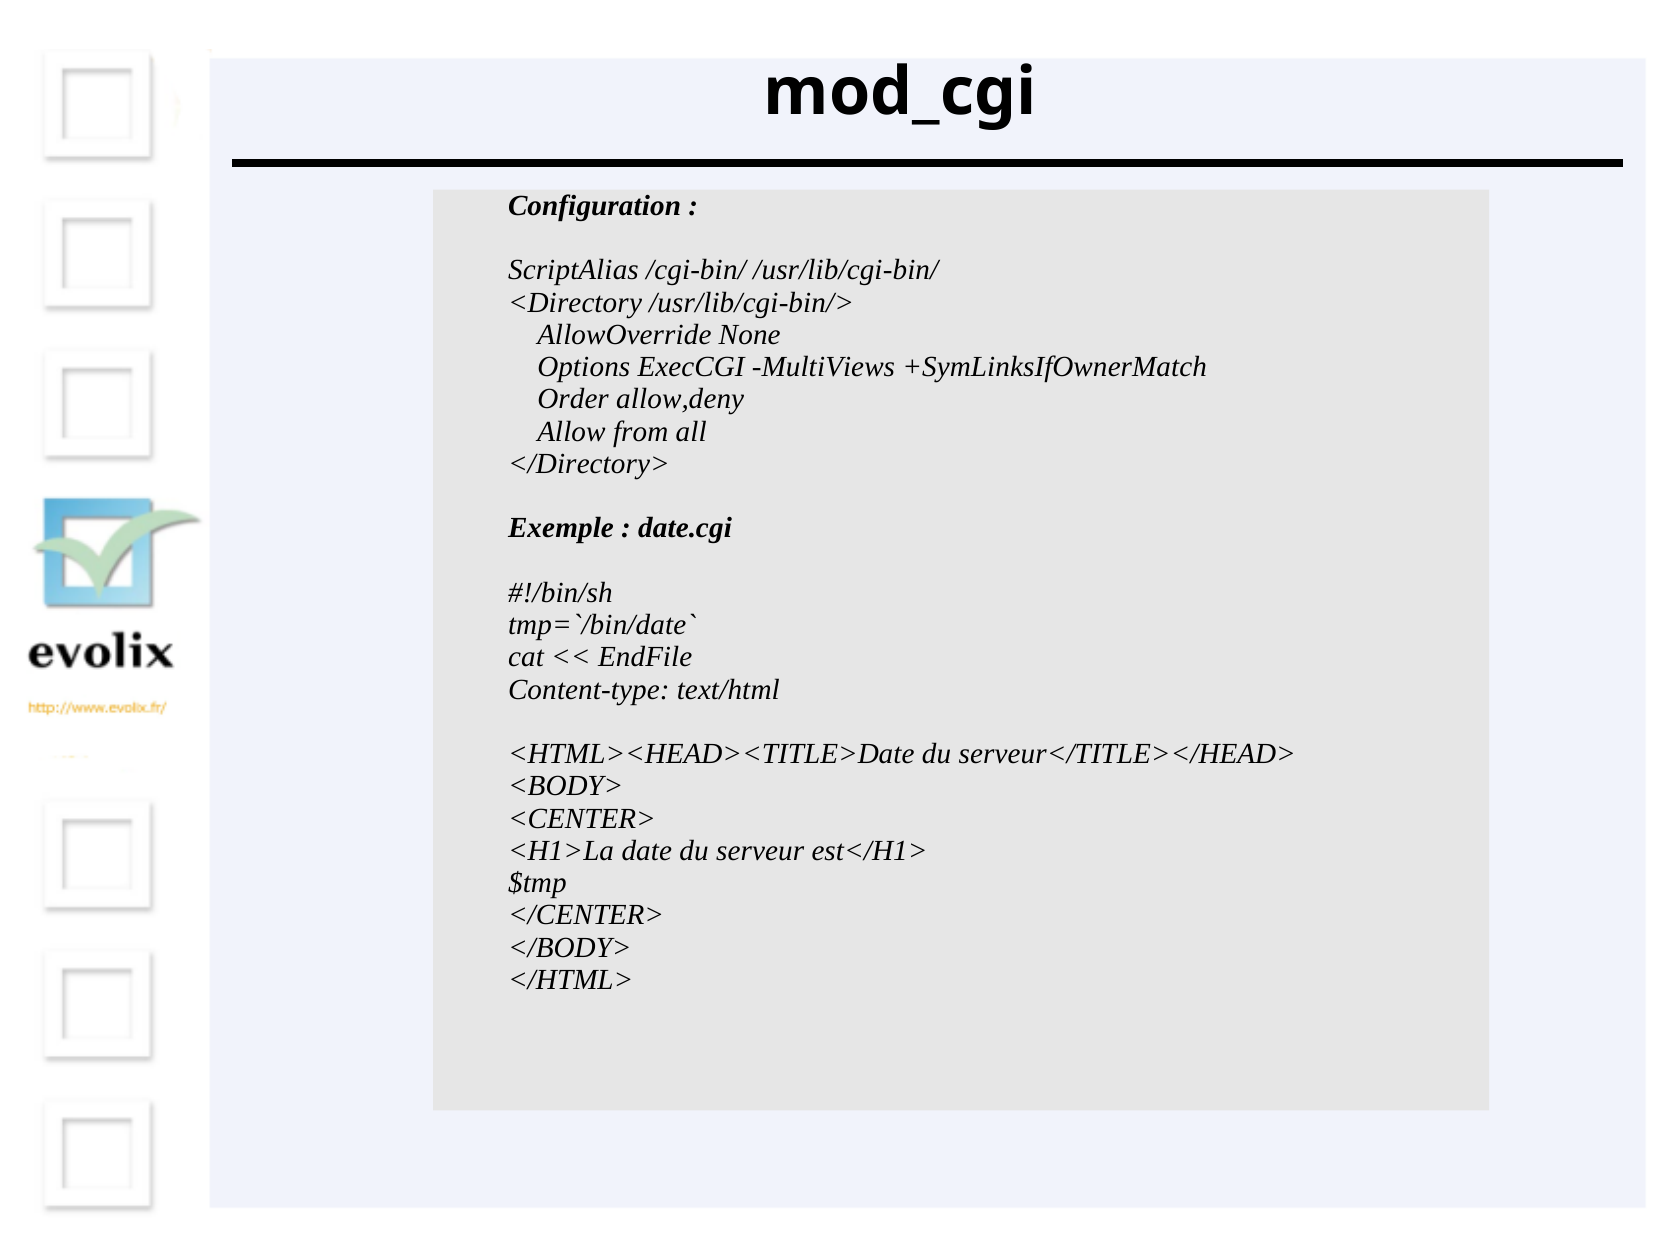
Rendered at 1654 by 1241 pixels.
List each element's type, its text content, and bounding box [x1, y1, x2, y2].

text_box Configuration : ScriptAlias /cgi-bin/ /usr/lib/cgi-bin/ <Directory /usr/lib/cgi-bin/> AllowOverride None Options ExecCGI -MultiViews +SymLinksIfOwnerMatch Order allow,deny Allow from all </Directory> Exemple : date.cgi #!/bin/sh tmp=`/bin/date` cat << EndFile Content-type: text/html <HTML><HEAD><TITLE>Date du serveur</TITLE></HEAD> <BODY> <CENTER> <H1>La date du serveur est</H1> $tmp </CENTER> </BODY> </HTML> [433, 189, 1490, 1111]
title mod_cgi [413, 0, 1388, 178]
picture [0, 49, 1654, 1218]
